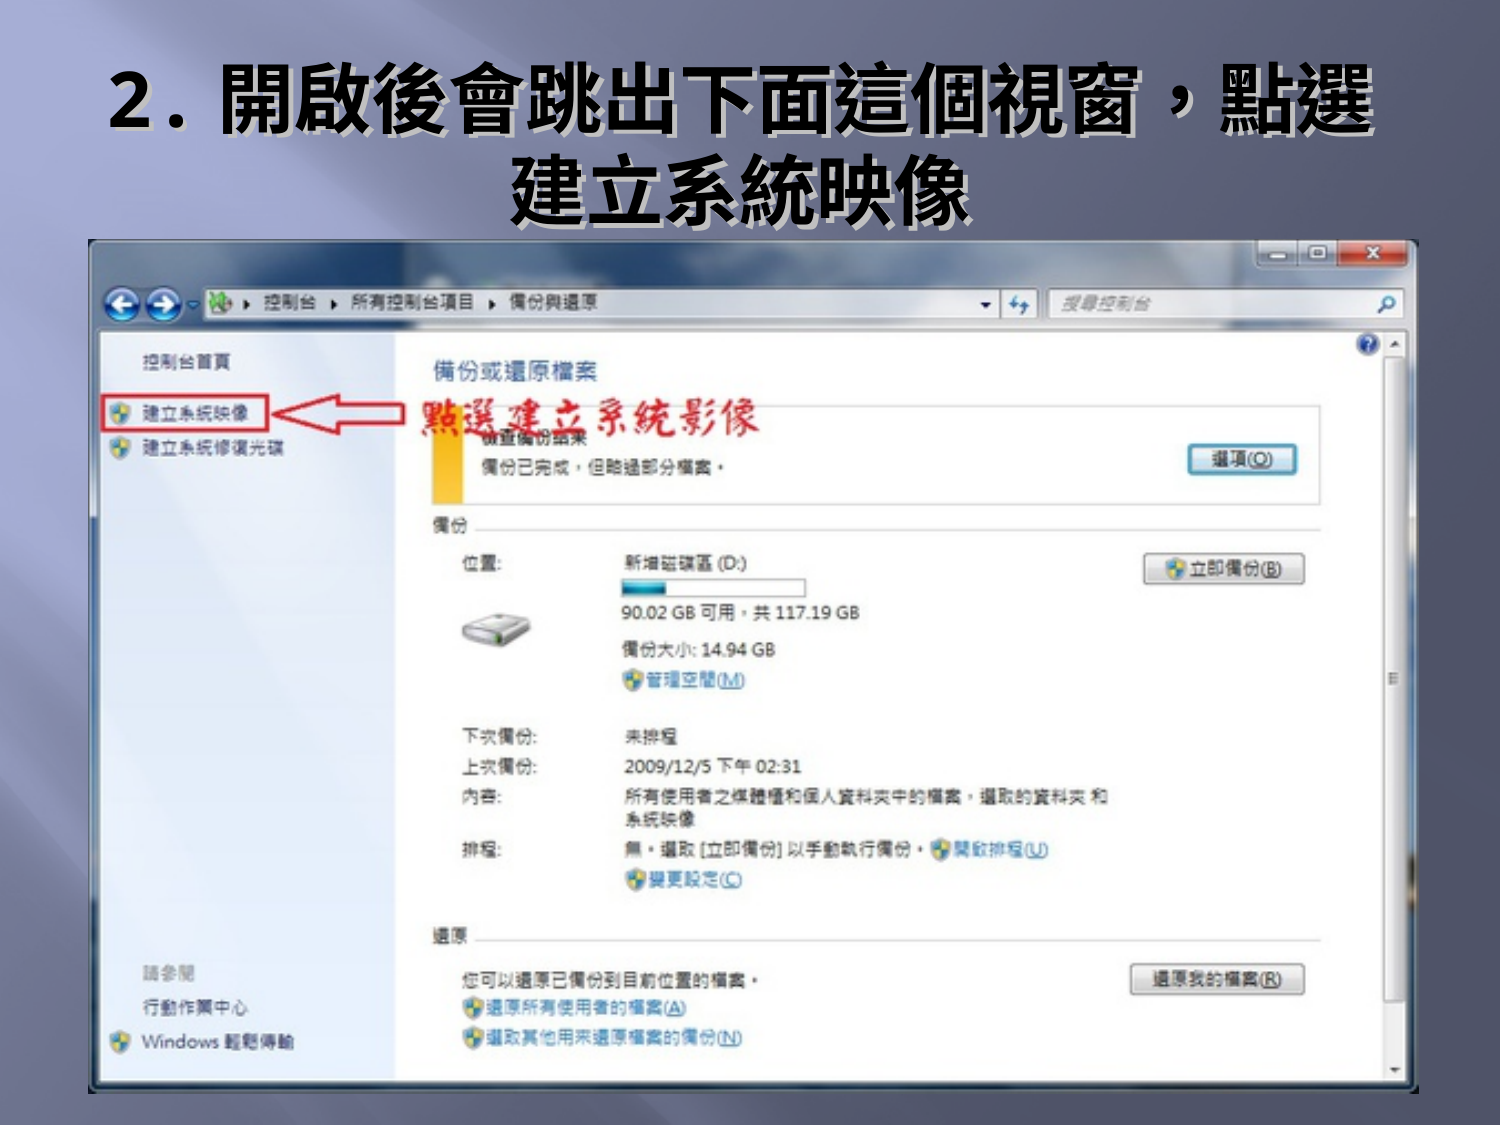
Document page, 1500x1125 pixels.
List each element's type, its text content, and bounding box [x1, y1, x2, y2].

title 2.開啟後會跳出下面這個視窗，點選建立系統映像 [64, 42, 1415, 206]
picture [88, 239, 1419, 1095]
